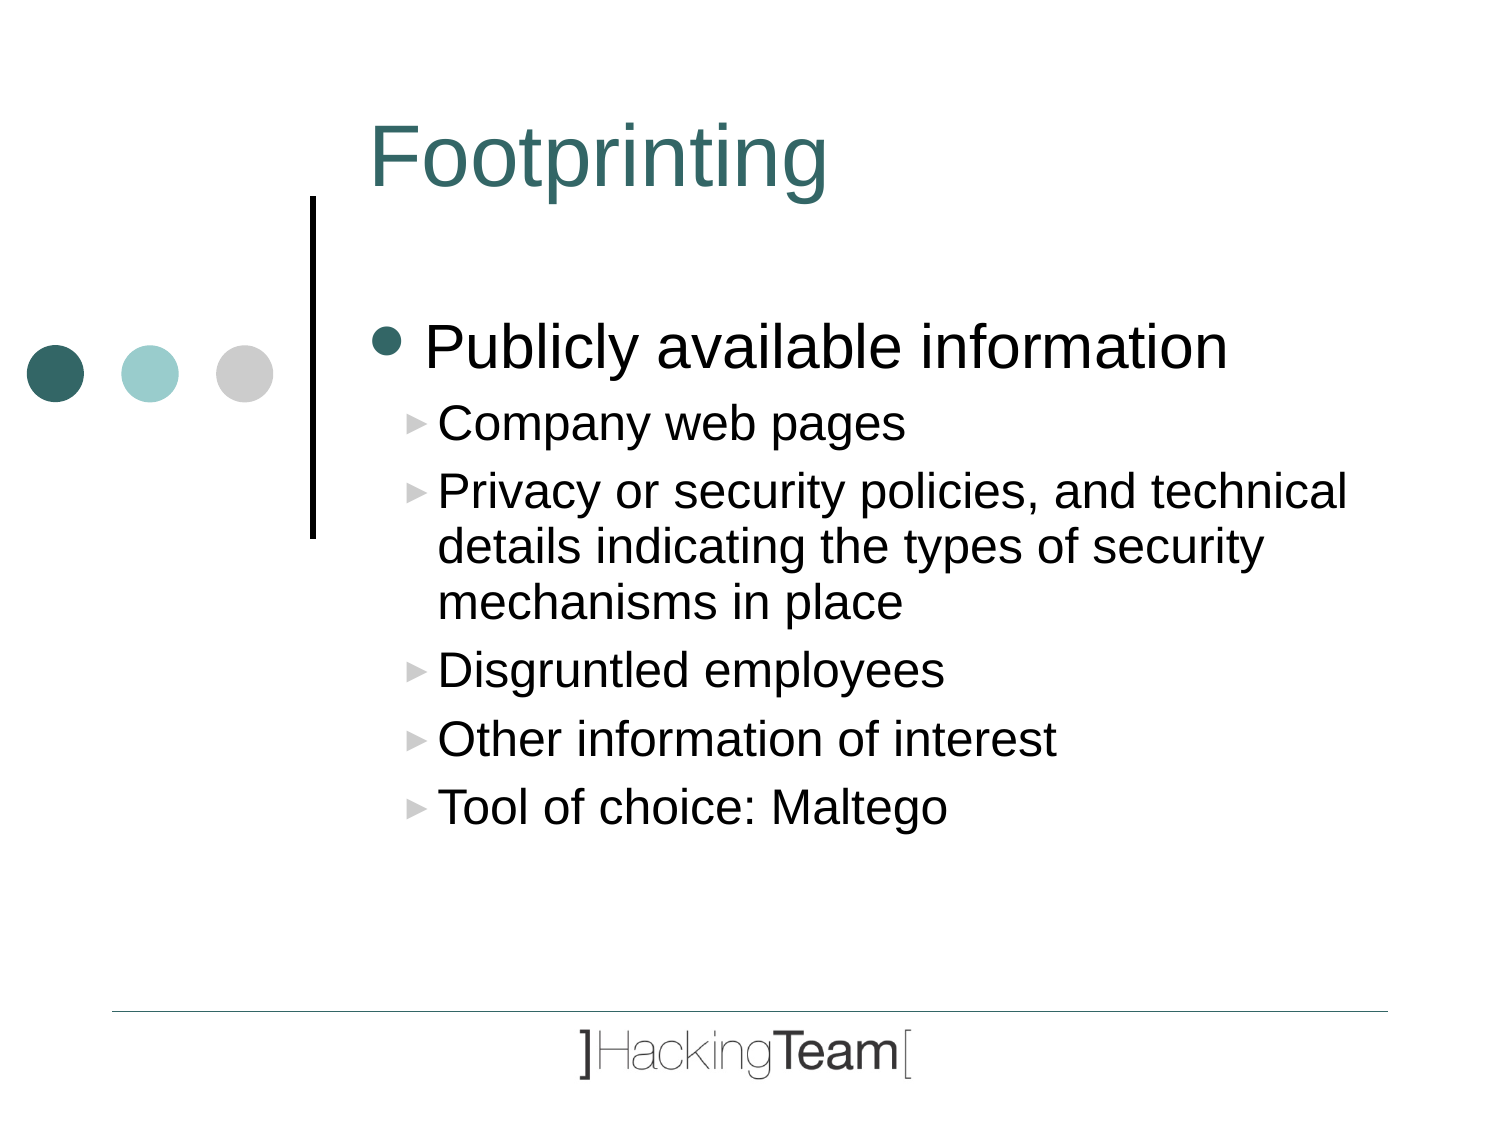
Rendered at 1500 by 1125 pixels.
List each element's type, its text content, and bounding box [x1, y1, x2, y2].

title Footprinting [249, 38, 1401, 275]
list Publicly available information Company web pages Privacy or security policies, and technical details indicating the types of security mechanisms in place Disgruntled employees Other information of interest Tool of choice: Maltego [249, 312, 1401, 1041]
picture [574, 1041, 916, 1084]
